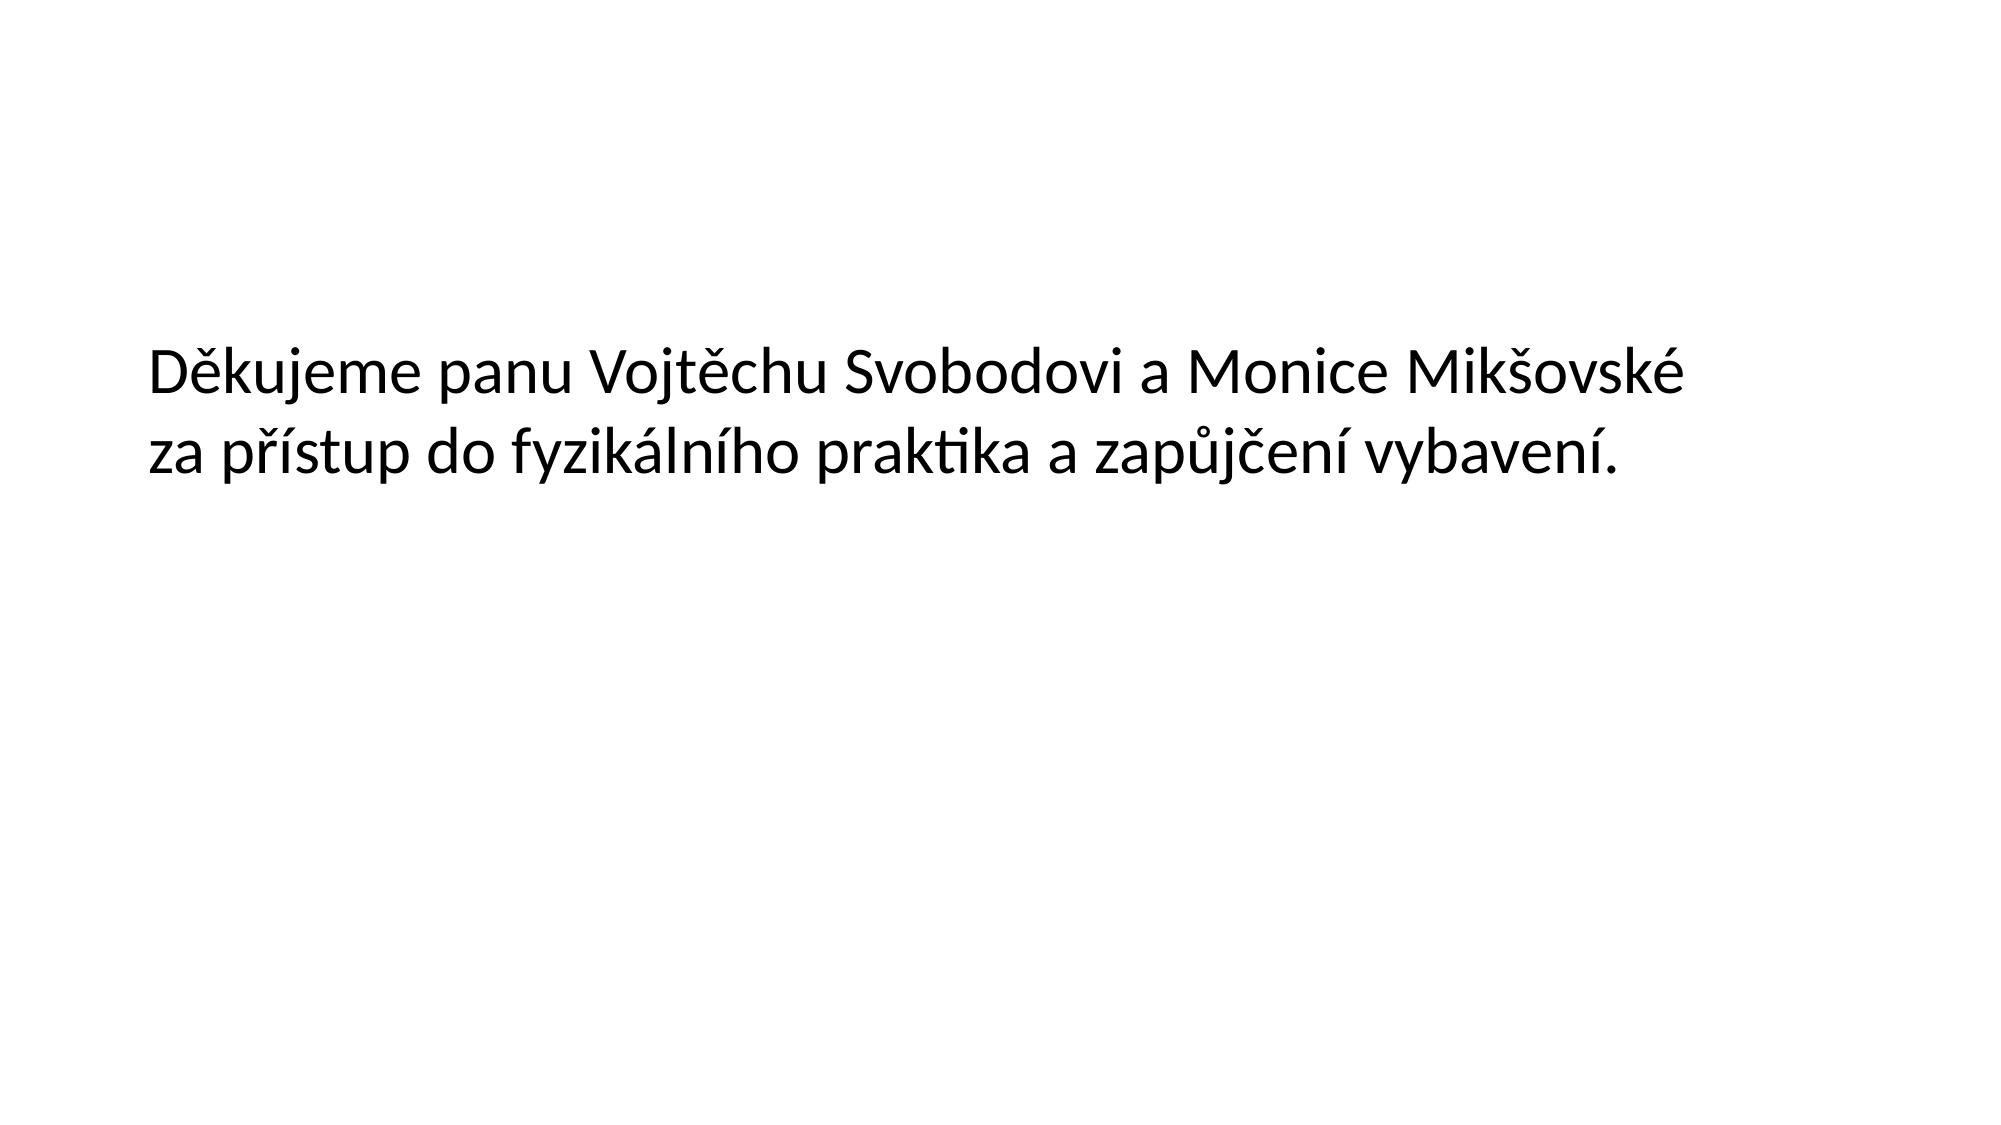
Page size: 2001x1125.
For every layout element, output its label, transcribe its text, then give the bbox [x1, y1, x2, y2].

text_box Děkujeme panu Vojtěchu Svobodovi a Monice Mikšovské za přístup do fyzikálního praktika a zapůjčení vybavení. [133, 319, 1723, 494]
